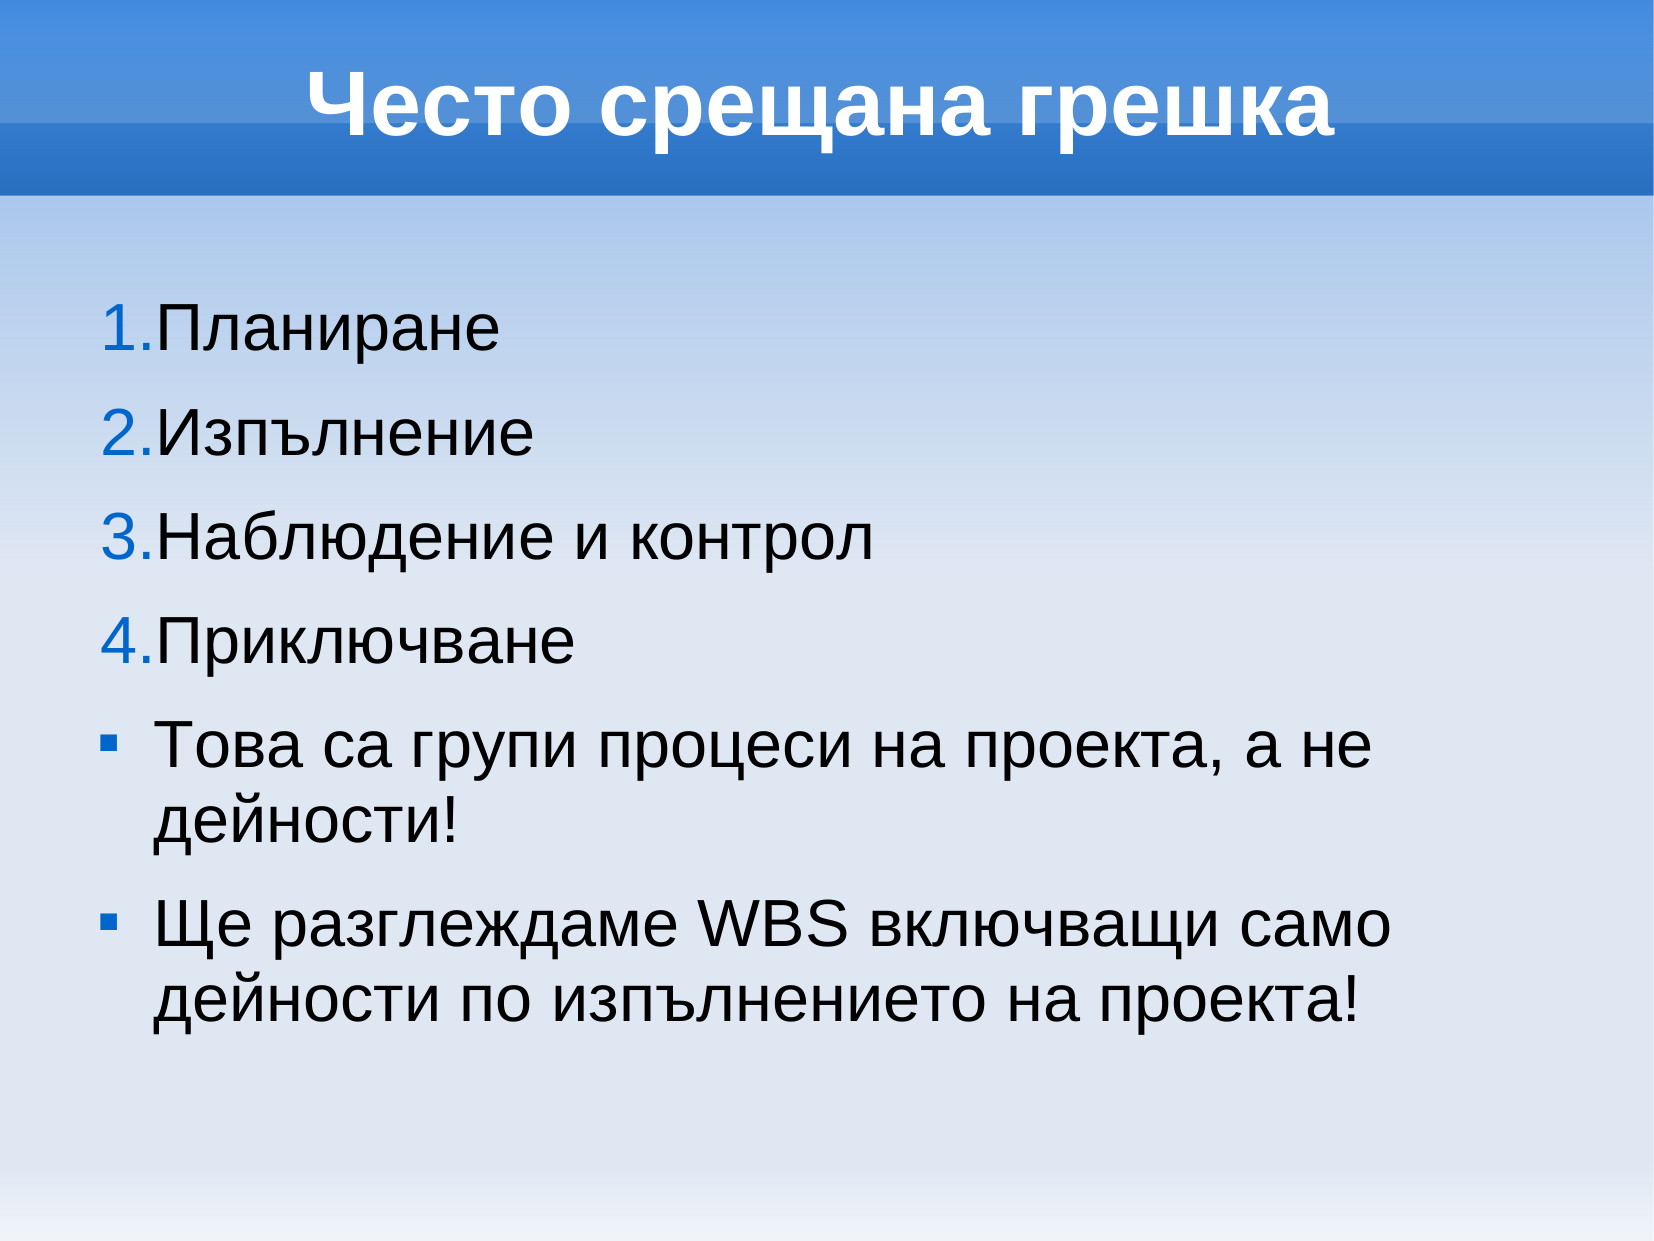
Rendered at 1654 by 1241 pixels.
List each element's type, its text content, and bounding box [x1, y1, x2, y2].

title Често срещана грешка [76, 0, 1565, 208]
list Планиране Изпълнение Наблюдение и контрол Приключване Това са групи процеси на проекта, а не дейности! Ще разглеждаме WBS включващи само дейности по изпълнението на проекта! [82, 290, 1571, 1109]
picture [0, 0, 1654, 1241]
